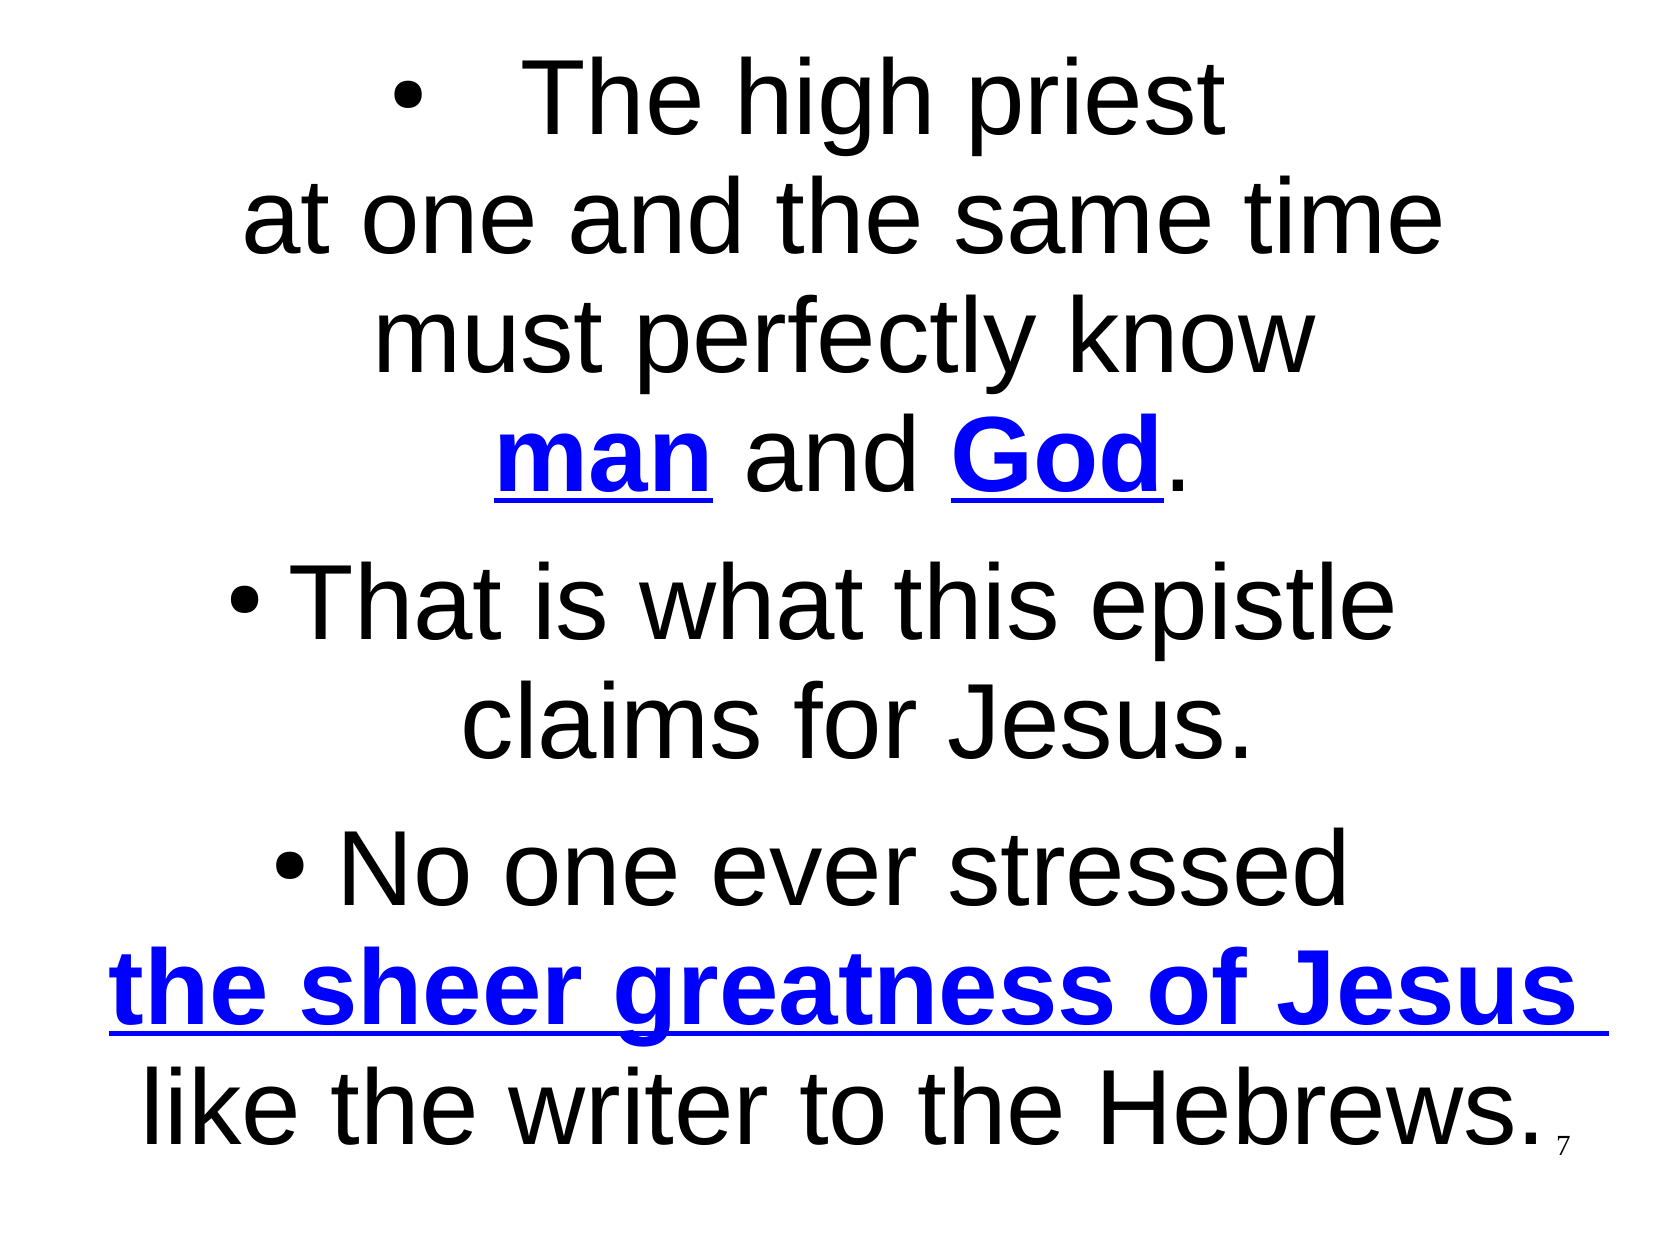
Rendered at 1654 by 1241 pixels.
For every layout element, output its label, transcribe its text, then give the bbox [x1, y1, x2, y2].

list The high priest at one and the same time must perfectly know man and God. That is what this epistle claims for Jesus. No one ever stressed the sheer greatness of Jesus like the writer to the Hebrews. [37, 37, 1613, 1238]
